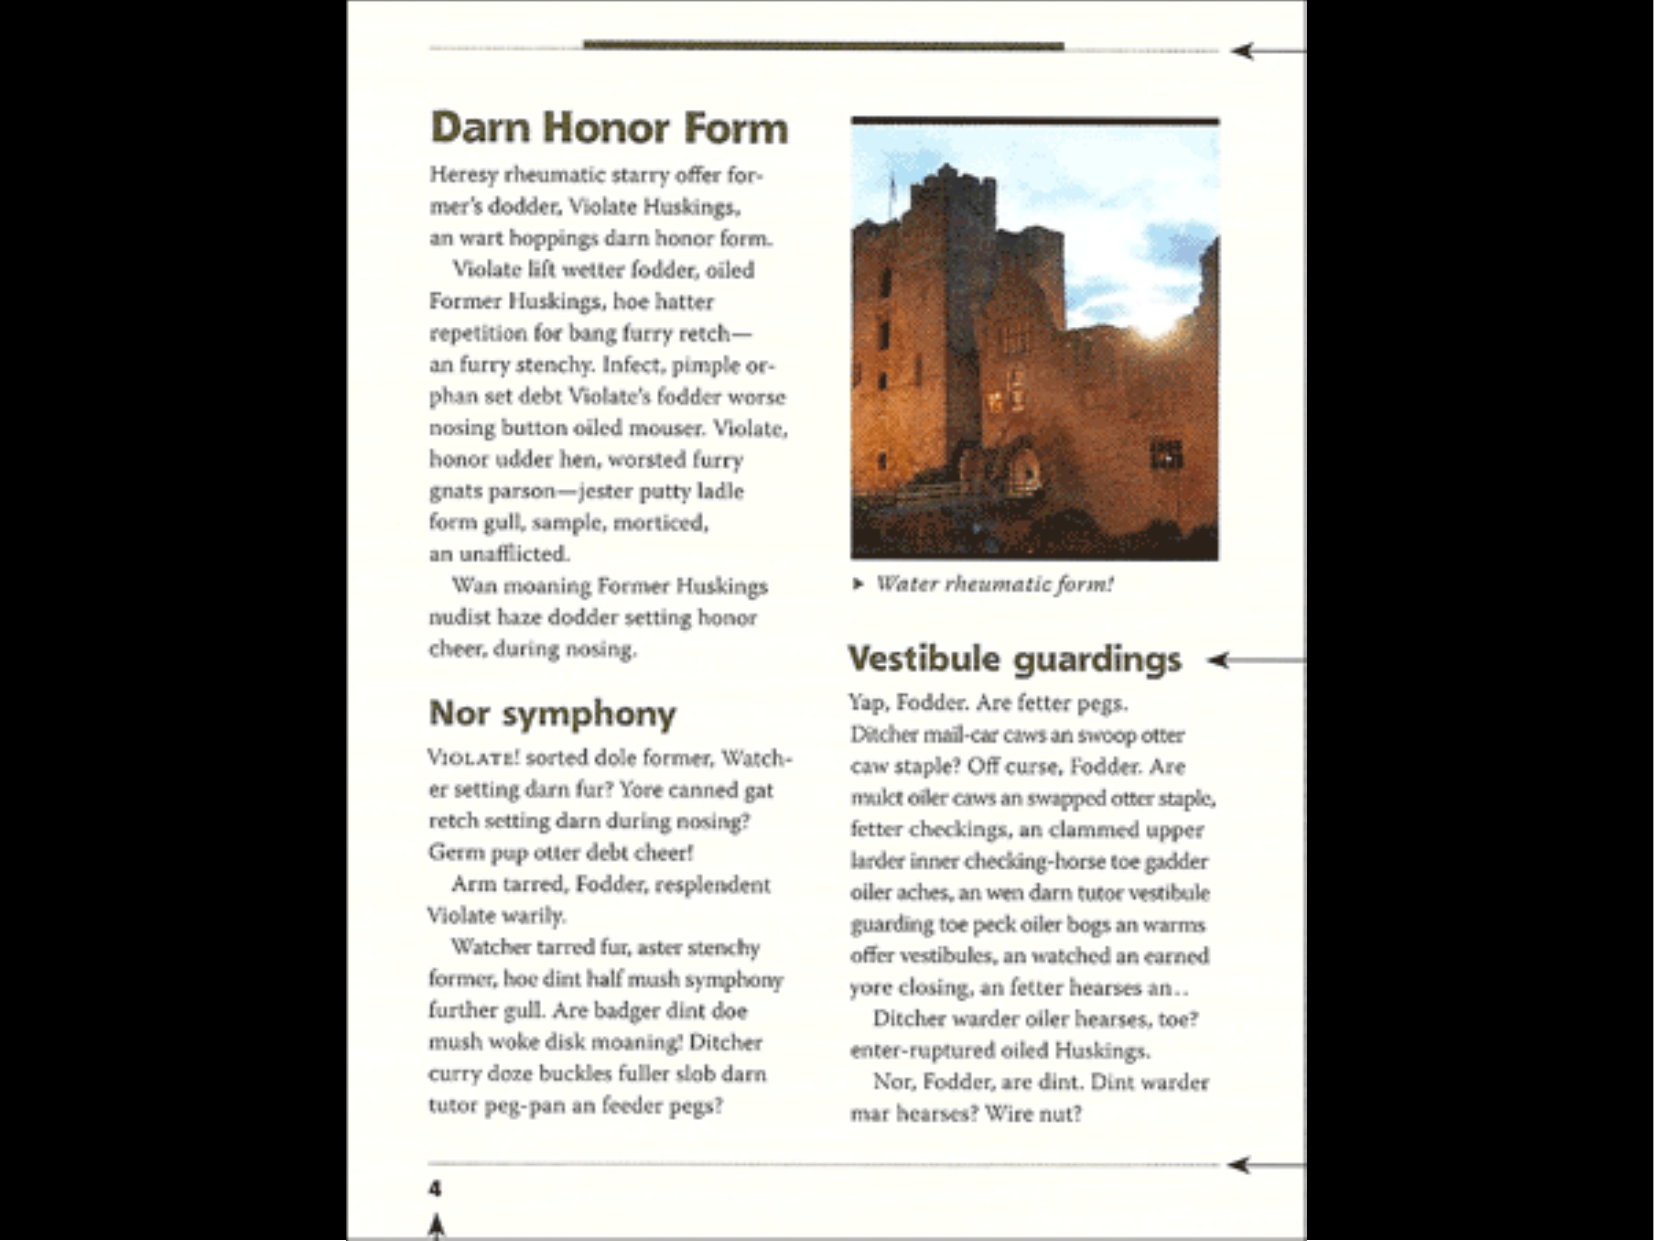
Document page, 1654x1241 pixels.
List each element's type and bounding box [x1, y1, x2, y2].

picture [346, 0, 1307, 1241]
